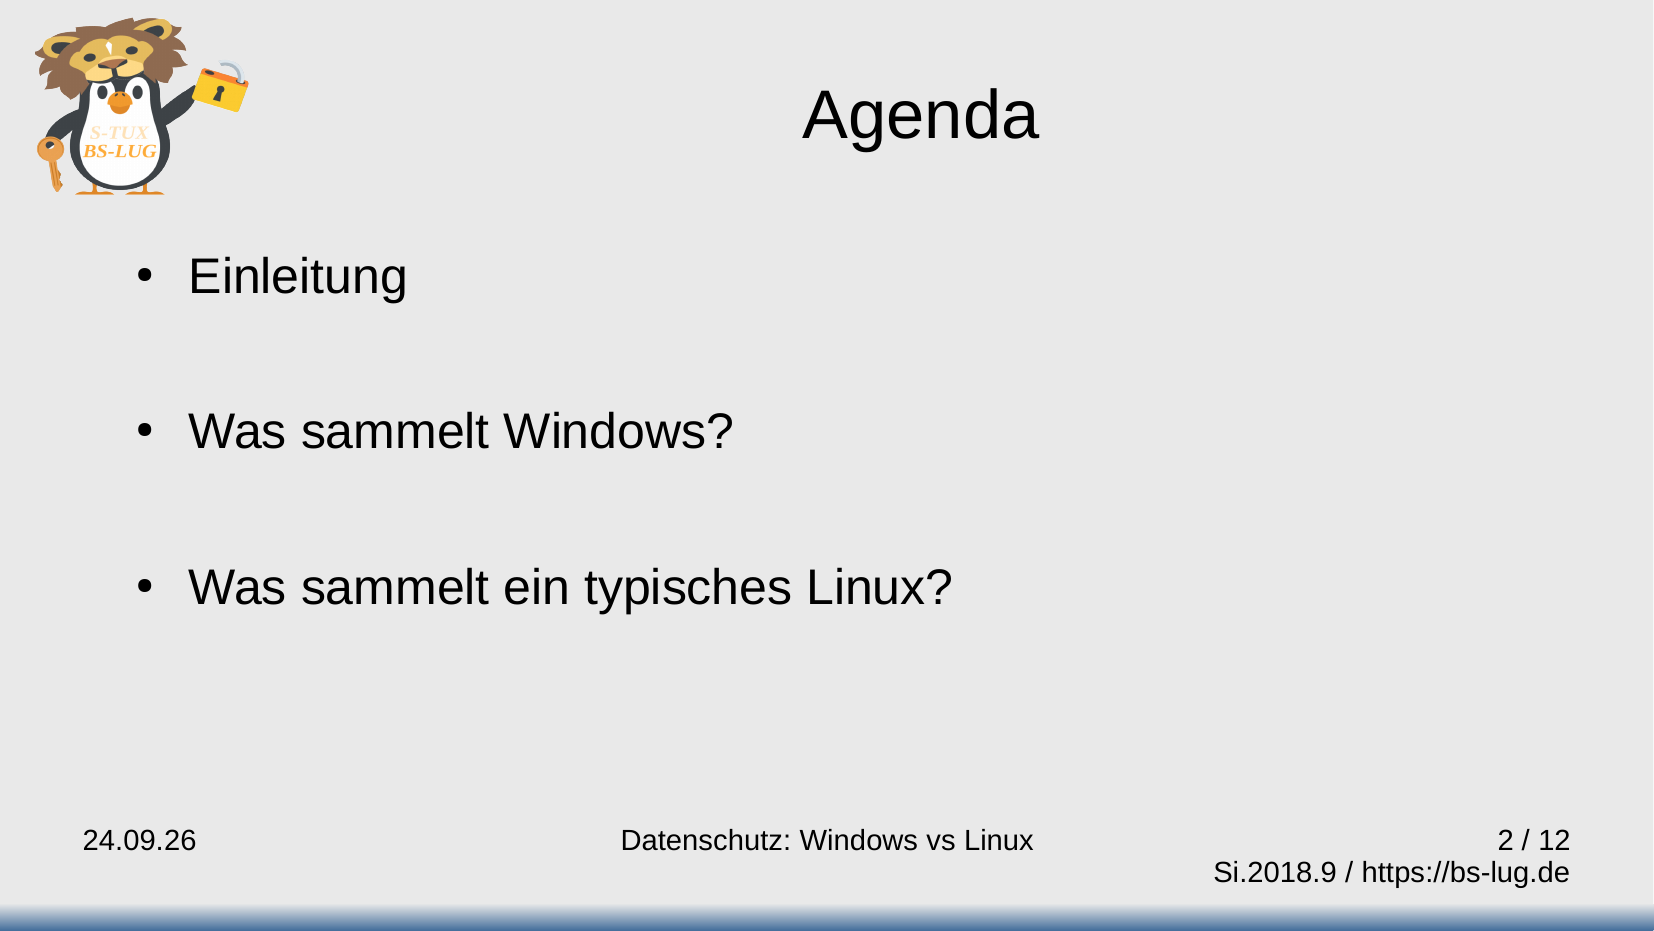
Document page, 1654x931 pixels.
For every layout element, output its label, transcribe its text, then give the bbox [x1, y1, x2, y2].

list Einleitung Was sammelt Windows? Was sammelt ein typisches Linux? [118, 248, 1571, 758]
title Agenda [271, 37, 1571, 193]
picture [35, 17, 249, 211]
